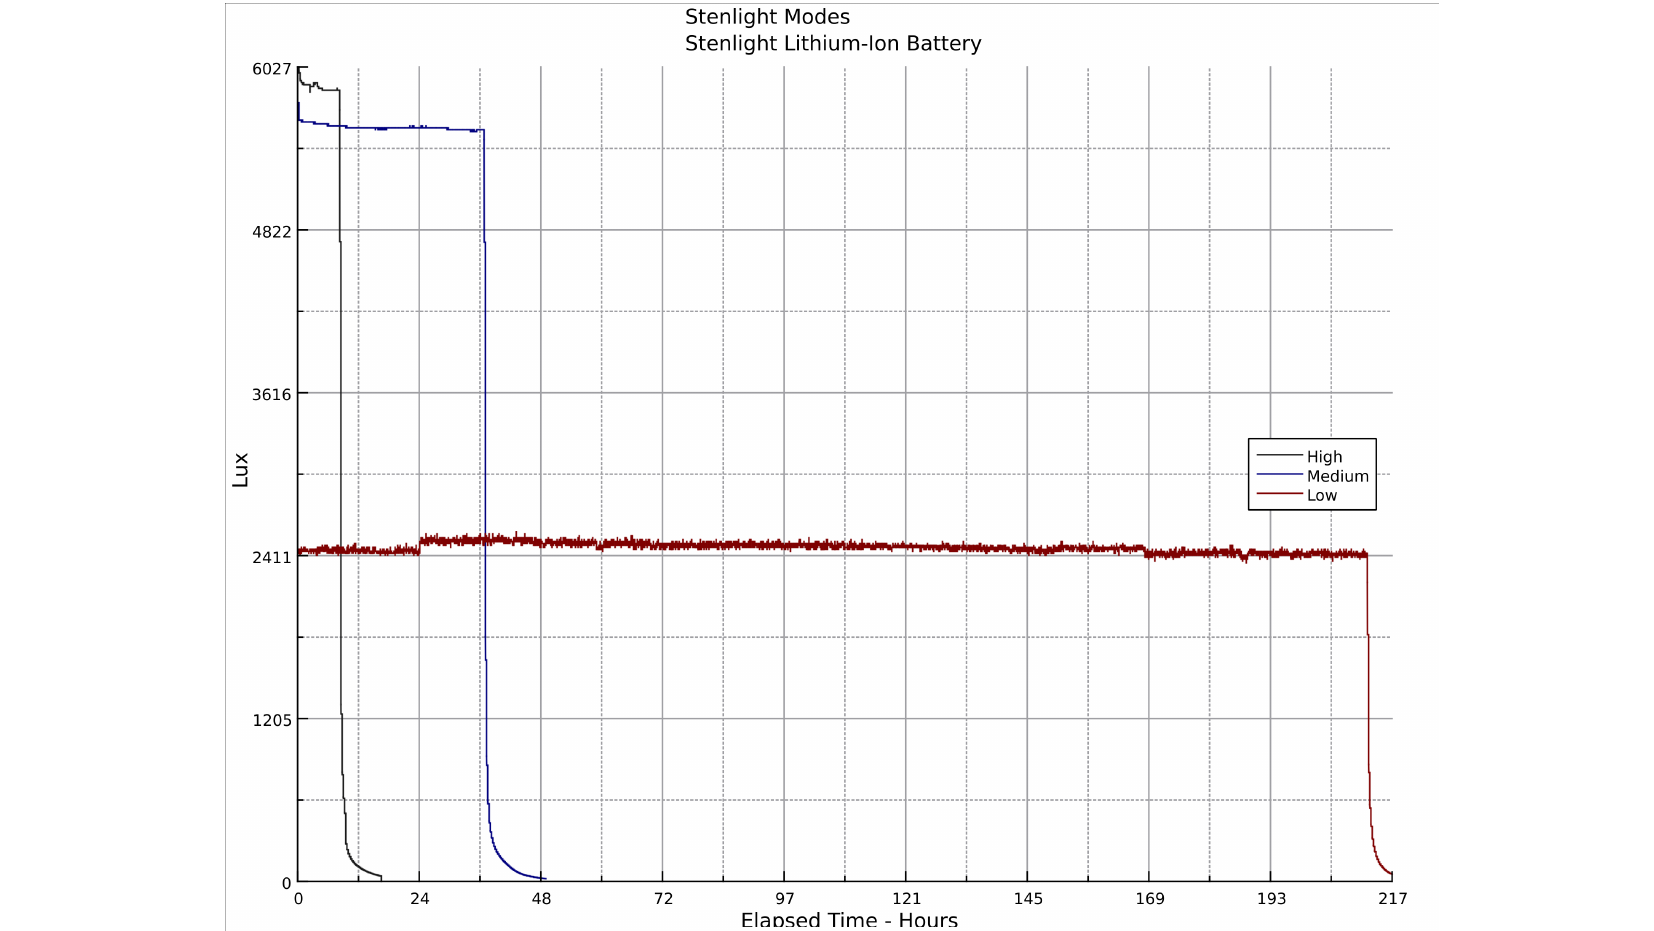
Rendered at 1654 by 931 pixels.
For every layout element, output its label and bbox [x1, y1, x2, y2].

picture [225, 3, 1439, 931]
